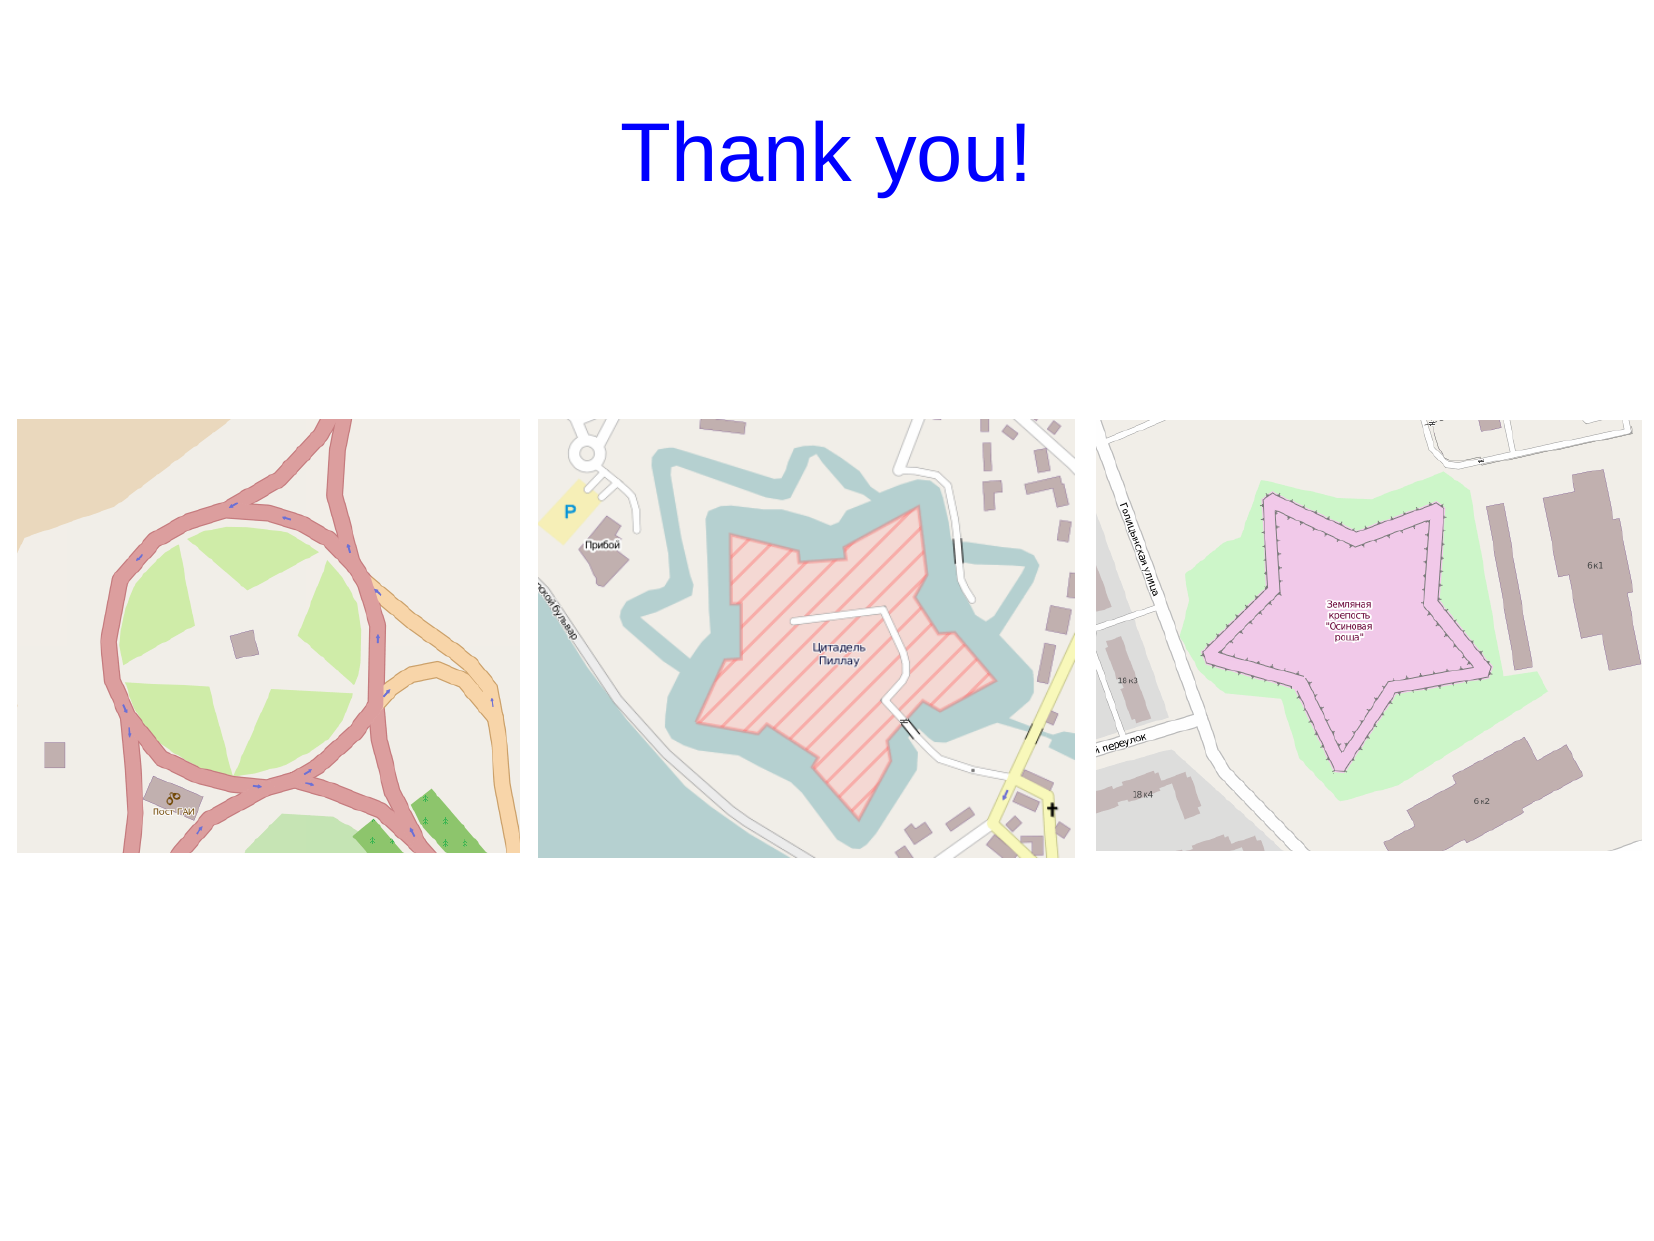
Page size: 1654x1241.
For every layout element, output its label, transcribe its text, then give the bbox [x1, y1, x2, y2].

title Thank you! [82, 49, 1571, 257]
picture [538, 419, 1075, 858]
picture [1096, 420, 1642, 851]
picture [17, 419, 520, 853]
